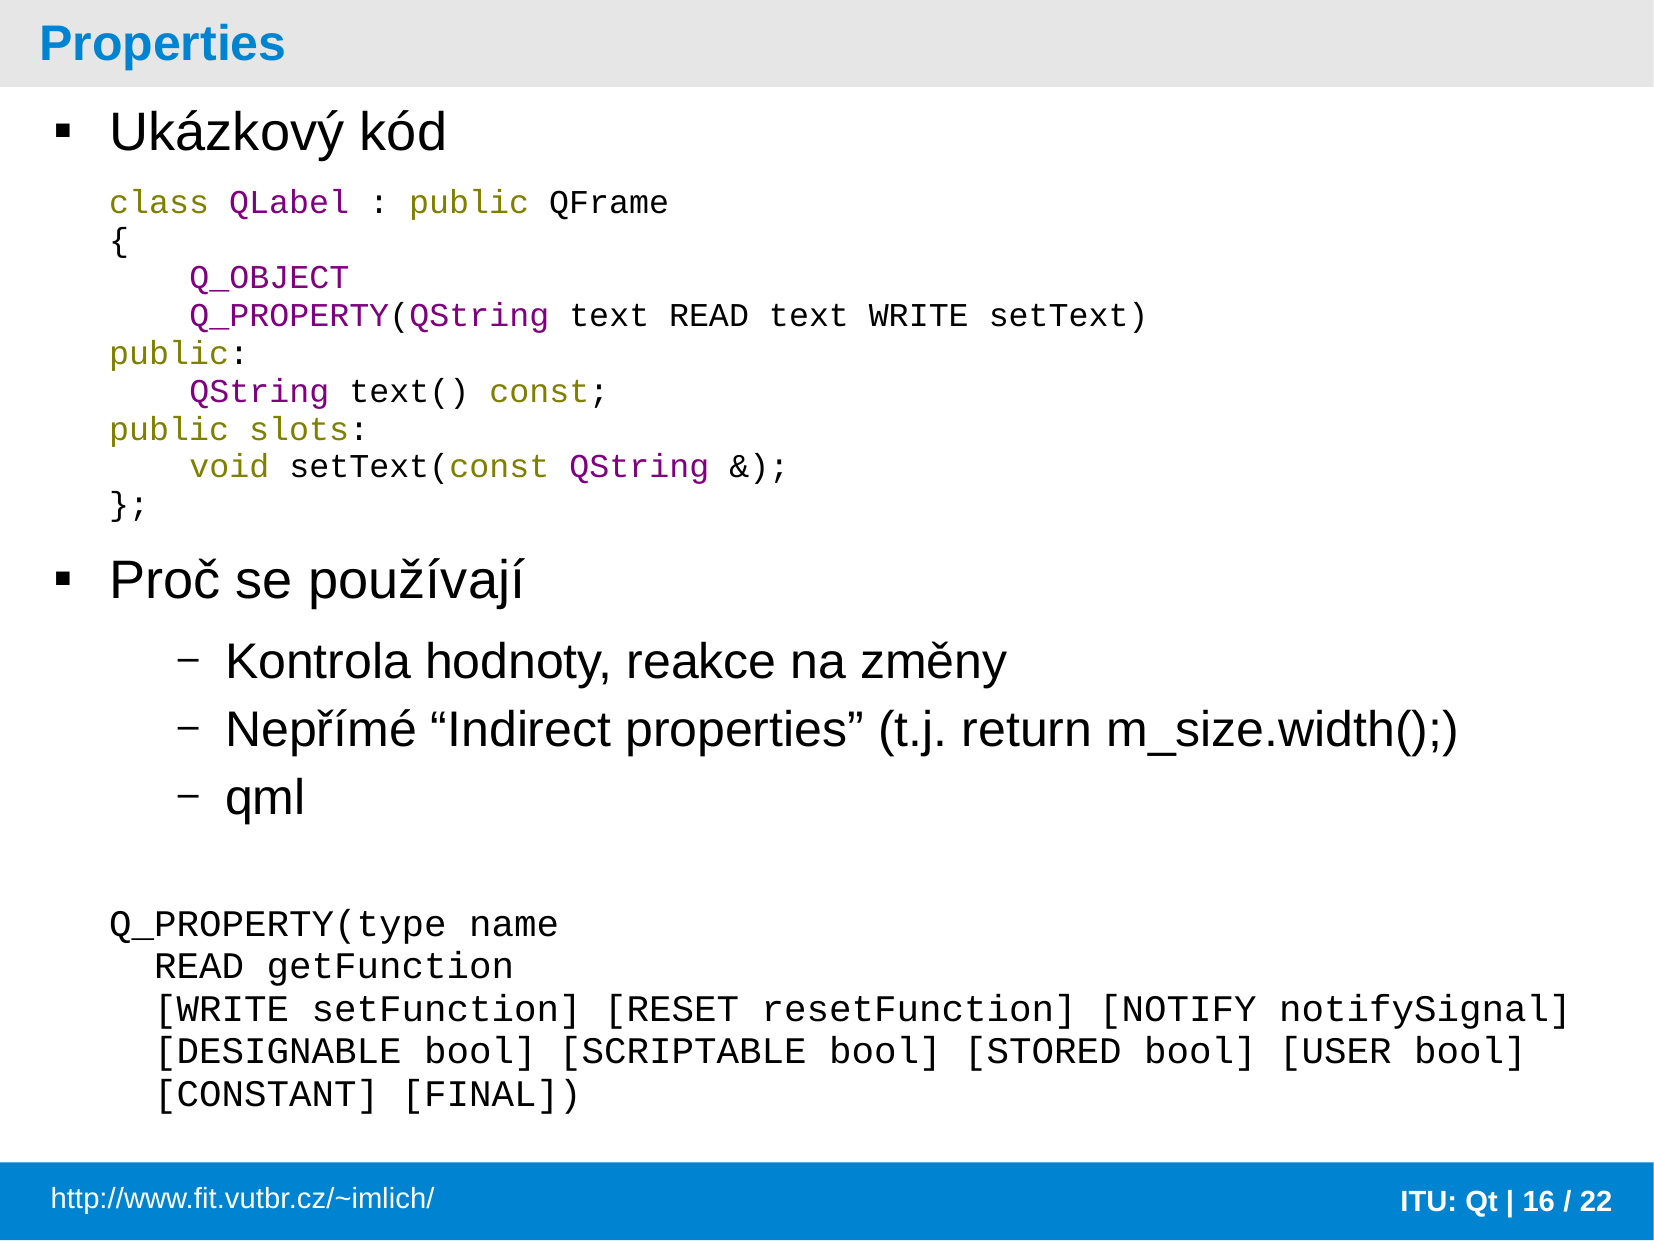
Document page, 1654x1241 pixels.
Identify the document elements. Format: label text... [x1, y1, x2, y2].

list Ukázkový kód class QLabel : public QFrame { Q_OBJECT Q_PROPERTY(QString text READ text WRITE setText) public: QString text() const; public slots: void setText(const QString &); }; Proč se používají Kontrola hodnoty, reakce na změny Nepřímé “Indirect properties” (t.j. return m_size.width();) qml Q_PROPERTY(type name READ getFunction [WRITE setFunction] [RESET resetFunction] [NOTIFY notifySignal] [DESIGNABLE bool] [SCRIPTABLE bool] [STORED bool] [USER bool] [CONSTANT] [FINAL]) [38, 101, 1616, 1180]
title Properties [39, 5, 1615, 81]
